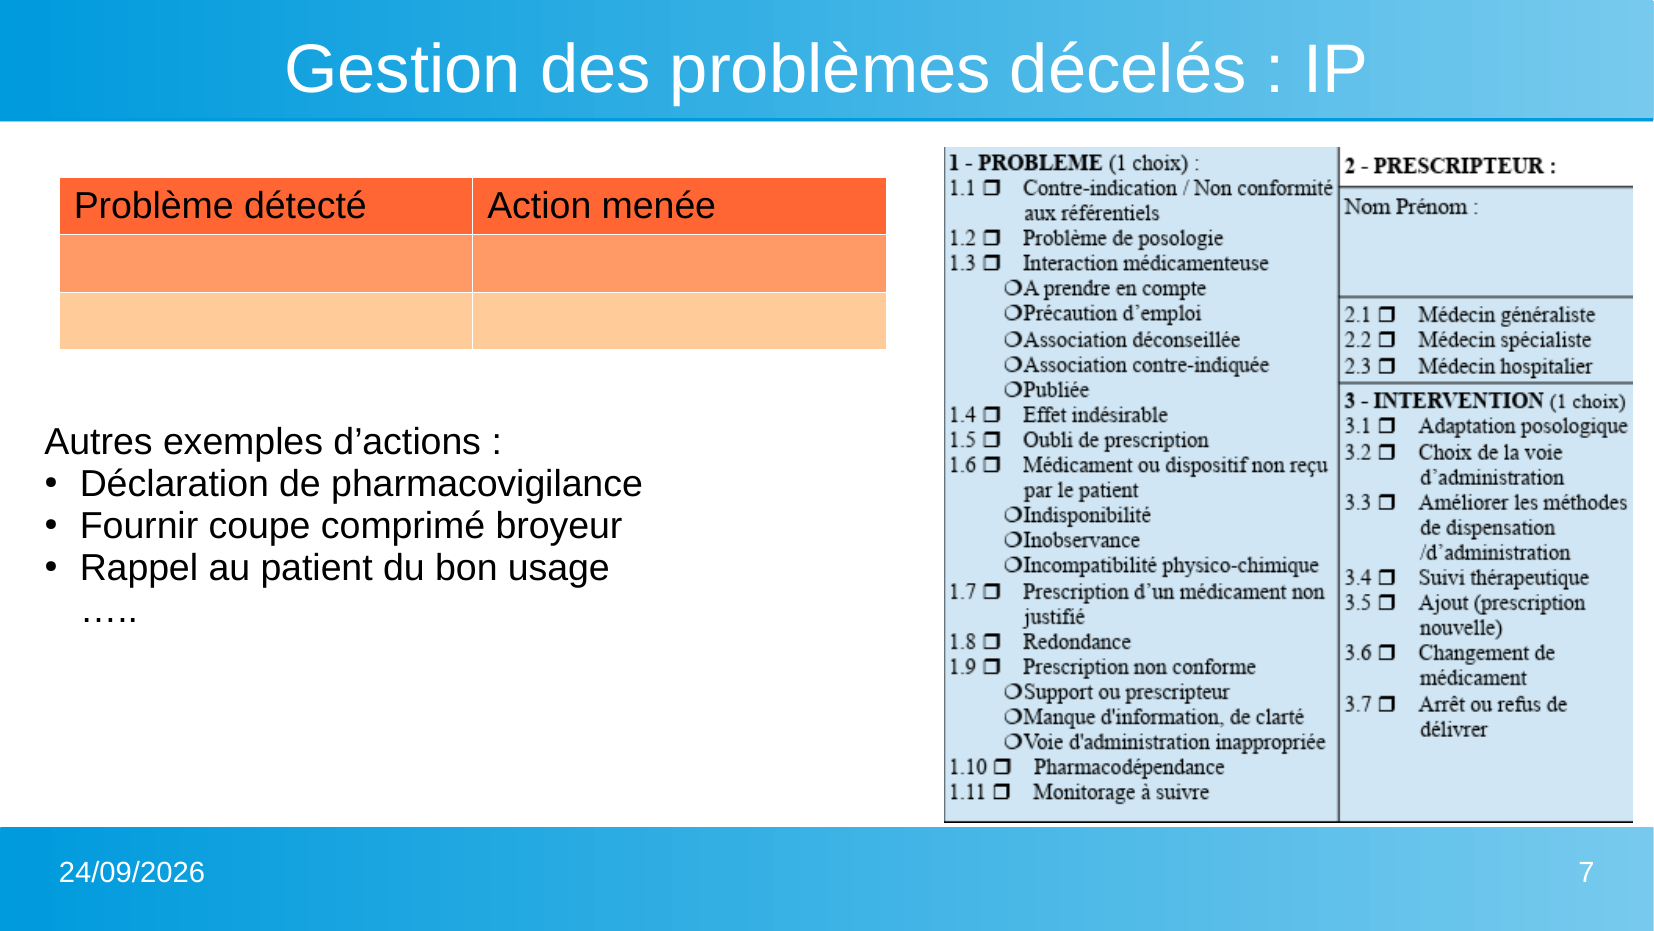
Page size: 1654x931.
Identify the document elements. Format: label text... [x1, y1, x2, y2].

table_header Action menée [473, 178, 886, 234]
table_cell [60, 293, 472, 349]
table_cell [473, 235, 886, 292]
table_cell [473, 293, 886, 349]
text_box Autres exemples d’actions : Déclaration de pharmacovigilance Fournir coupe comprimé broyeur Rappel au patient du bon usage ….. [29, 413, 660, 639]
title Gestion des problèmes décelés : IP [59, 29, 1595, 108]
table_header Problème détecté [60, 178, 472, 234]
table_cell [60, 235, 472, 292]
picture [944, 147, 1633, 823]
